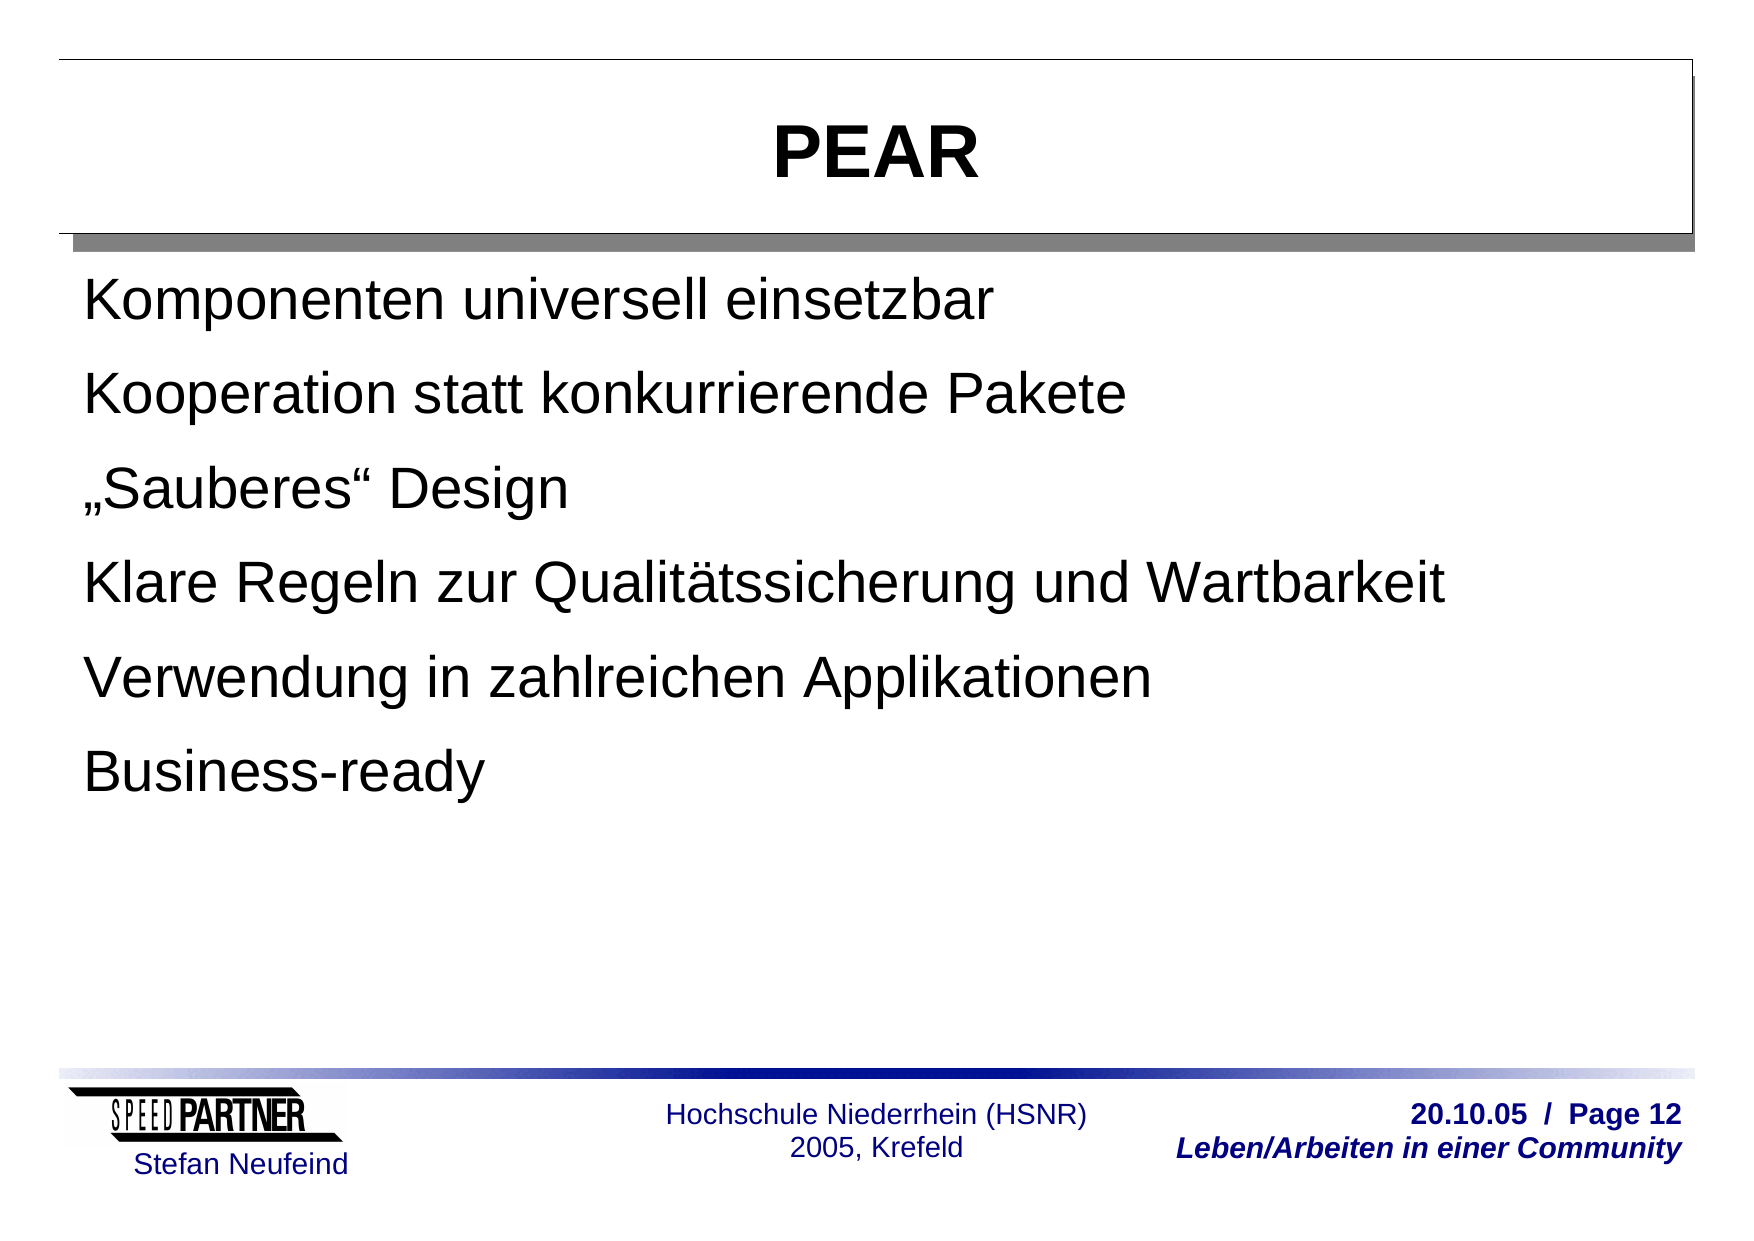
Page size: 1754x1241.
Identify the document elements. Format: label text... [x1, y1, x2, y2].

picture [59, 1068, 1695, 1079]
list Komponenten universell einsetzbar Kooperation statt konkurrierende Pakete „Sauberes“ Design Klare Regeln zur Qualitätssicherung und Wartbarkeit Verwendung in zahlreichen Applikationen Business-ready [71, 266, 1695, 1049]
picture [64, 1082, 348, 1146]
title PEAR [59, 59, 1695, 244]
